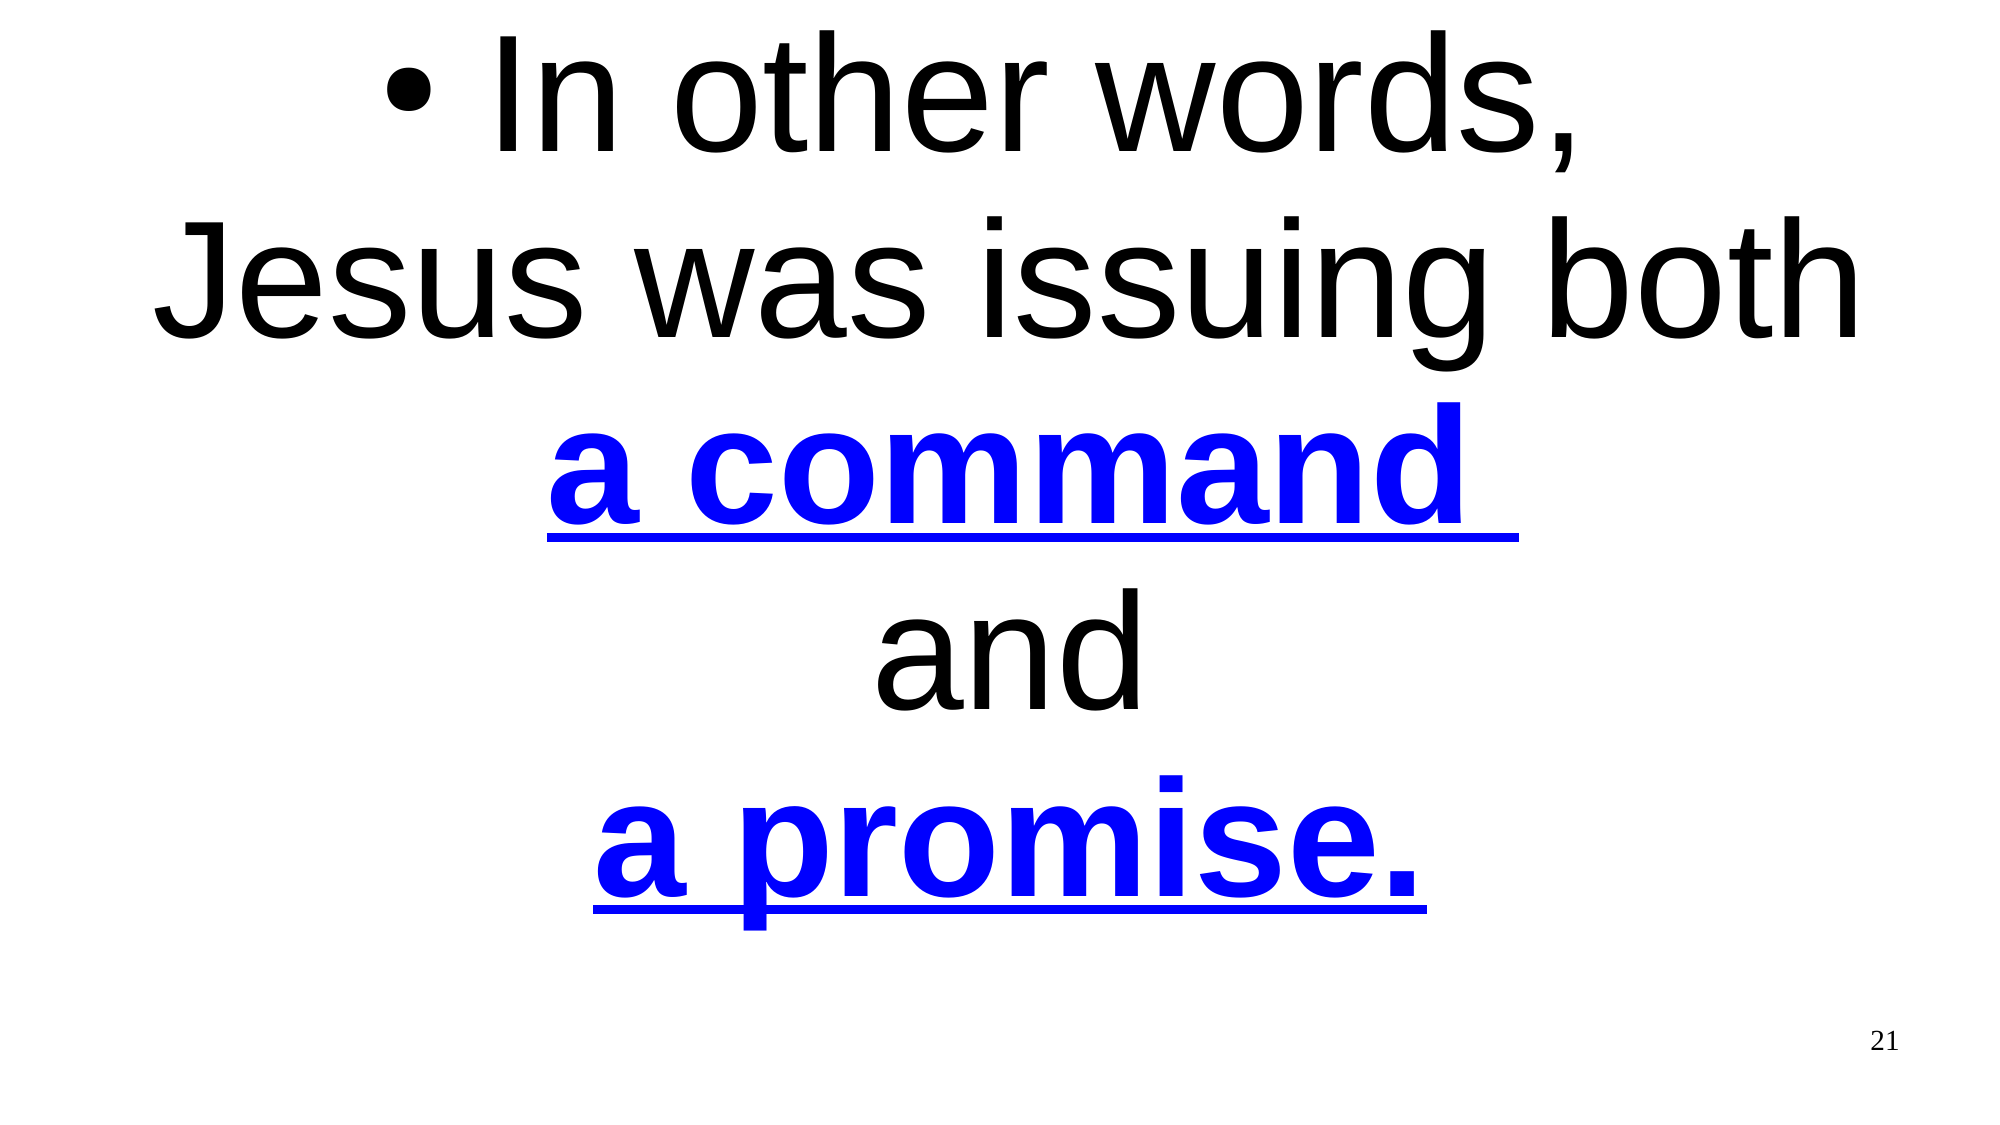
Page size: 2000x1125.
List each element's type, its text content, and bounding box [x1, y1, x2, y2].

list In other words, Jesus was issuing both a command and a promise. [0, 0, 1996, 1123]
